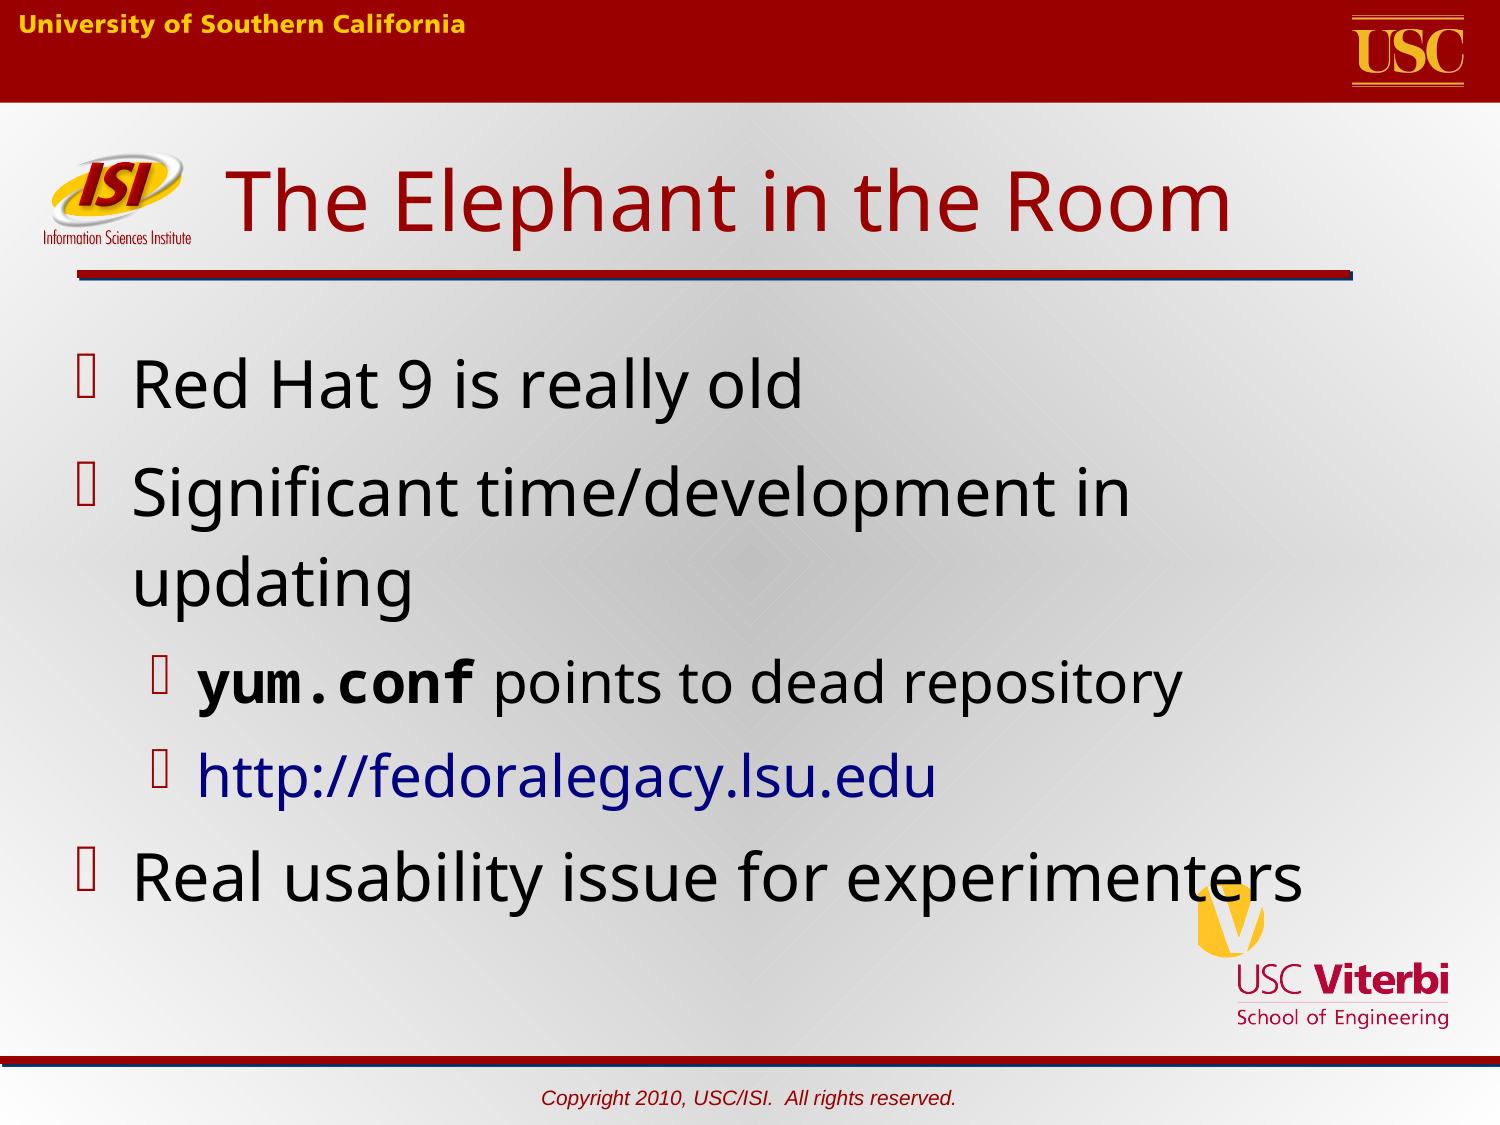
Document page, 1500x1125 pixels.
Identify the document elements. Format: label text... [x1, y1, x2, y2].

title The Elephant in the Room [225, 144, 1463, 256]
picture [1352, 15, 1464, 87]
picture [0, 1, 518, 78]
list Red Hat 9 is really old Significant time/development in updating yum.conf points to dead repository http://fedoralegacy.lsu.edu Real usability issue for experimenters [75, 337, 1425, 961]
picture [37, 149, 197, 250]
picture [1198, 880, 1448, 1029]
